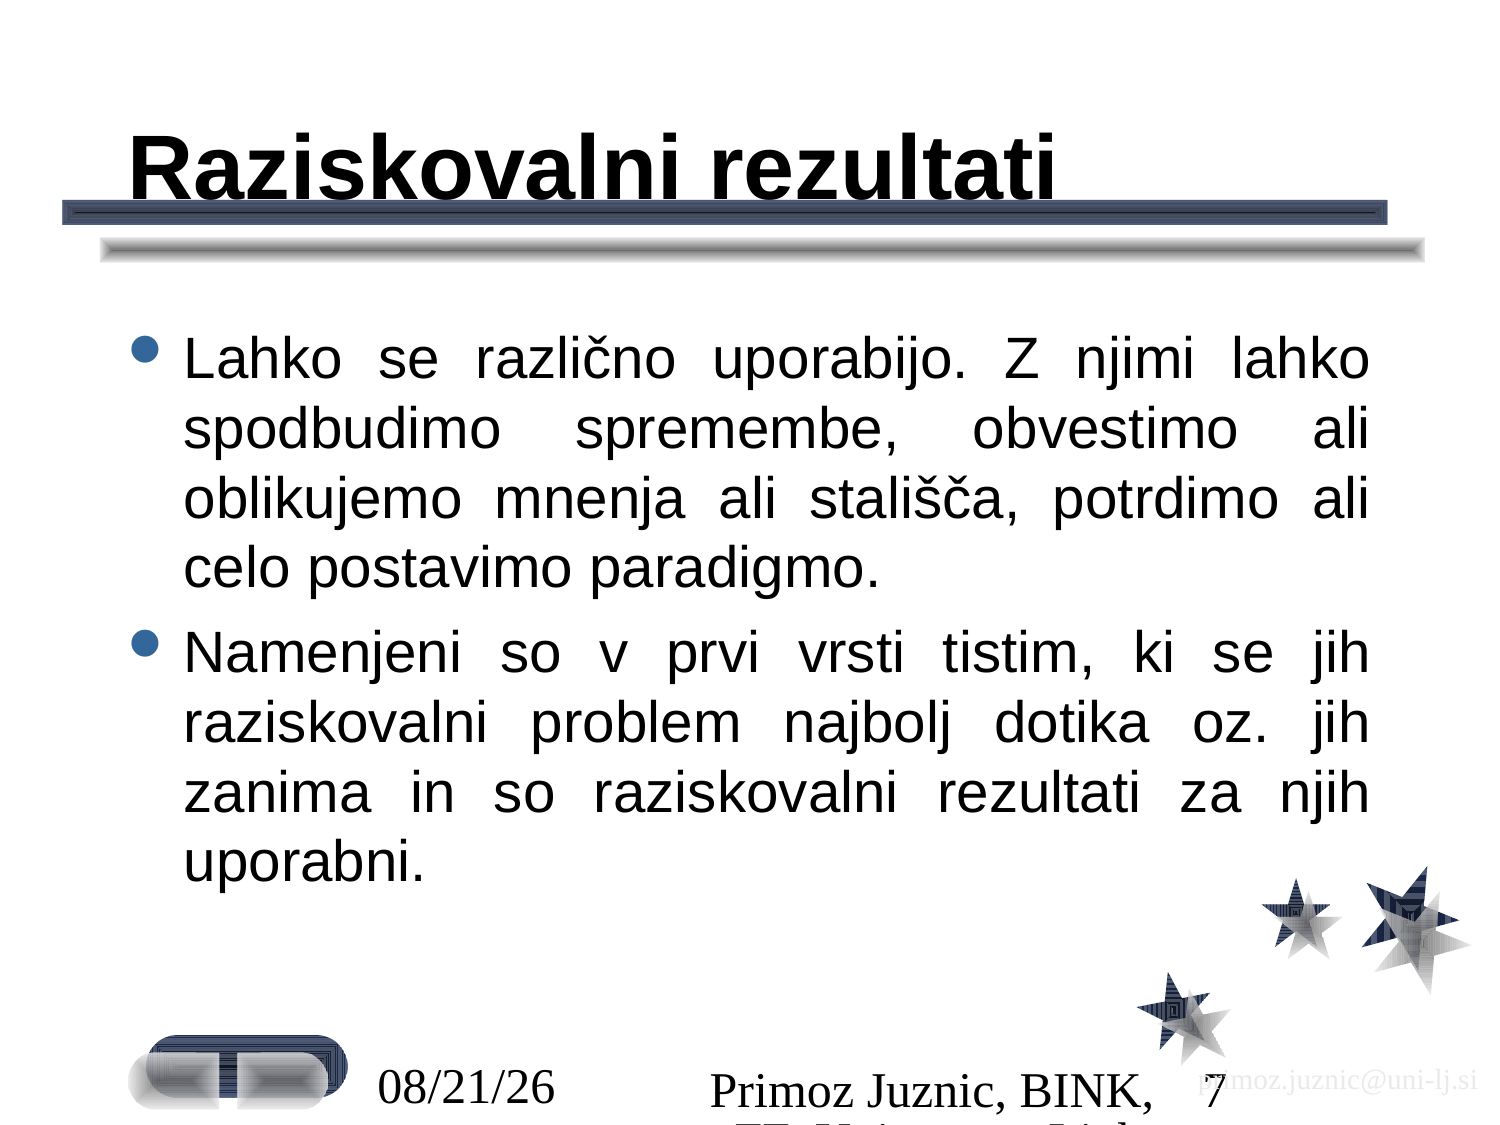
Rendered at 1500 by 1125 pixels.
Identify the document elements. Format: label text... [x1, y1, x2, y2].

list Lahko se različno uporabijo. Z njimi lahko spodbudimo spremembe, obvestimo ali oblikujemo mnenja ali stališča, potrdimo ali celo postavimo paradigmo. Namenjeni so v prvi vrsti tistim, ki se jih raziskovalni problem najbolj dotika oz. jih zanima in so raziskovalni rezultati za njih uporabni. [112, 312, 1388, 988]
title Raziskovalni rezultati [112, 37, 1388, 225]
